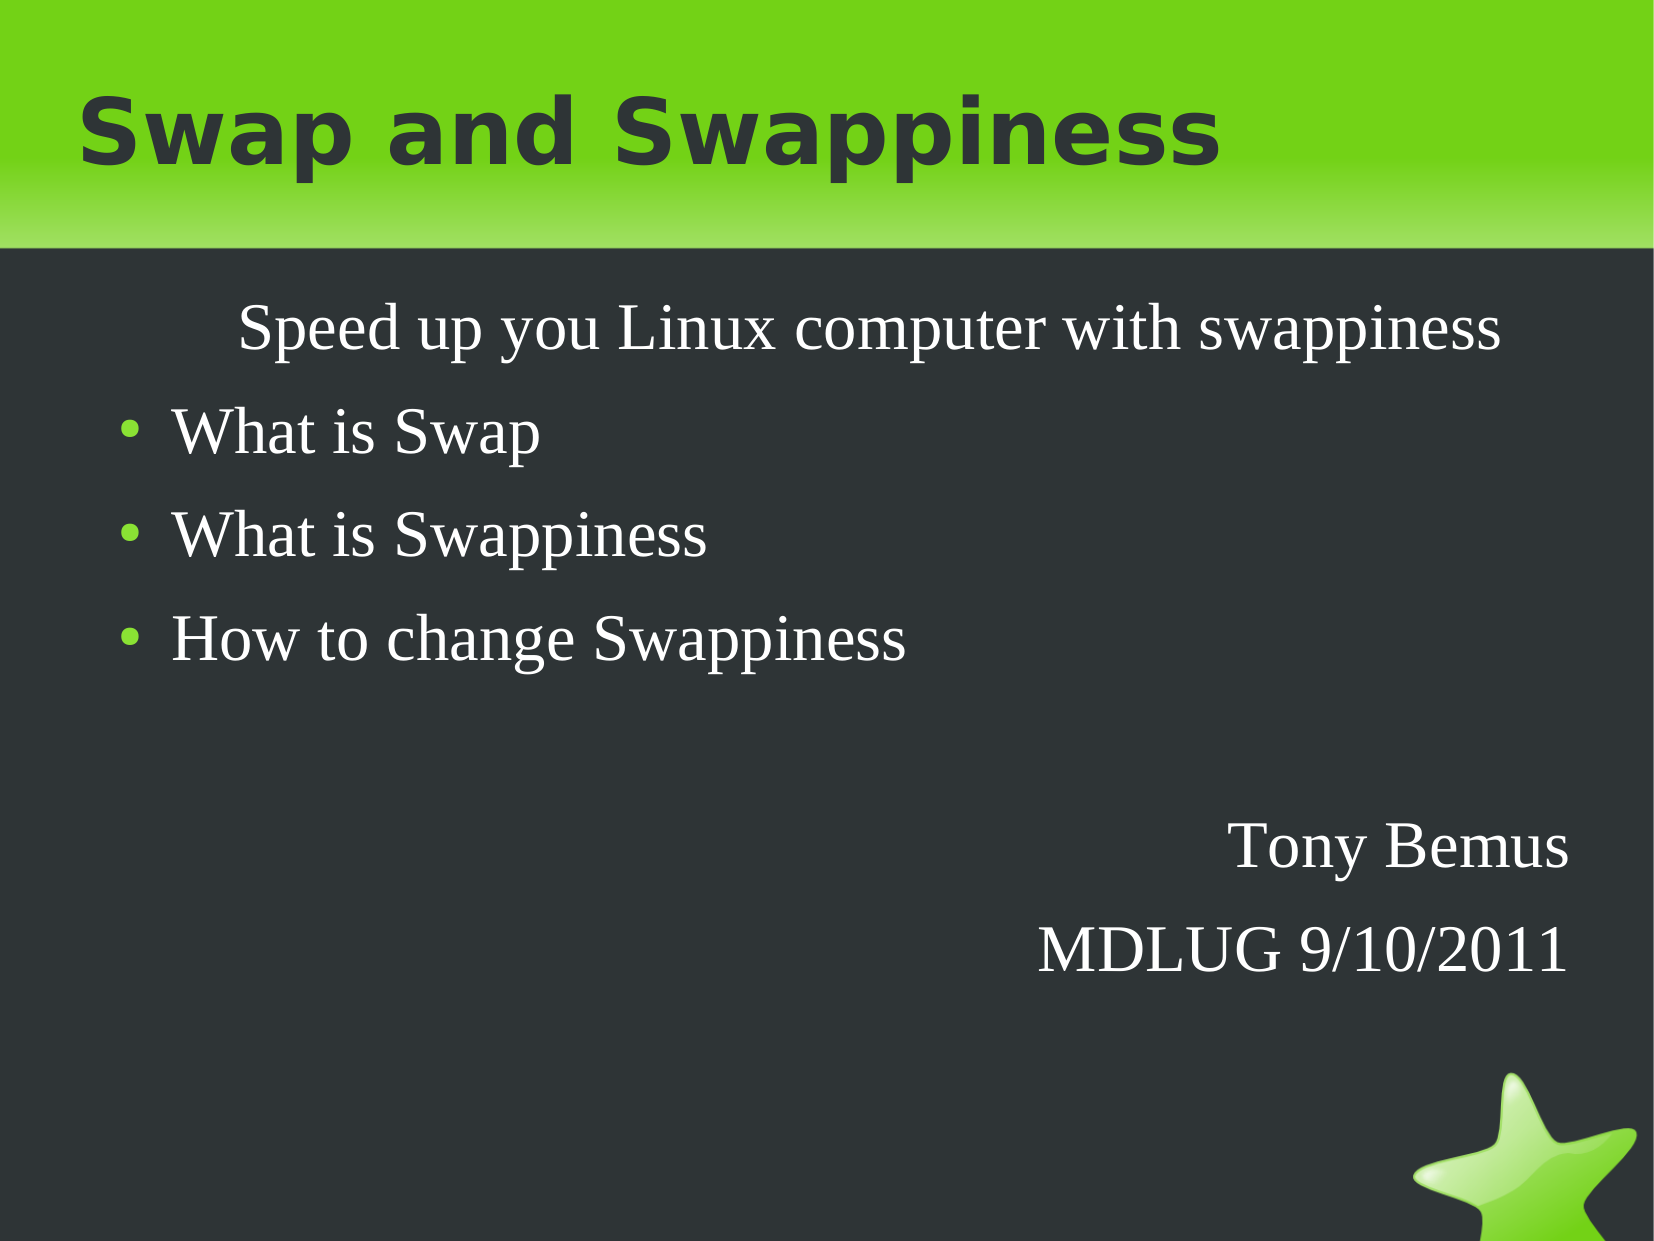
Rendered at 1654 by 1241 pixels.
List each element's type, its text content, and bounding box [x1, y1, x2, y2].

picture [0, 0, 1654, 1241]
list Speed up you Linux computer with swappiness What is Swap What is Swappiness How to change Swappiness Tony Bemus MDLUG 9/10/2011 [82, 290, 1571, 1094]
title Swap and Swappiness [76, 36, 1565, 229]
